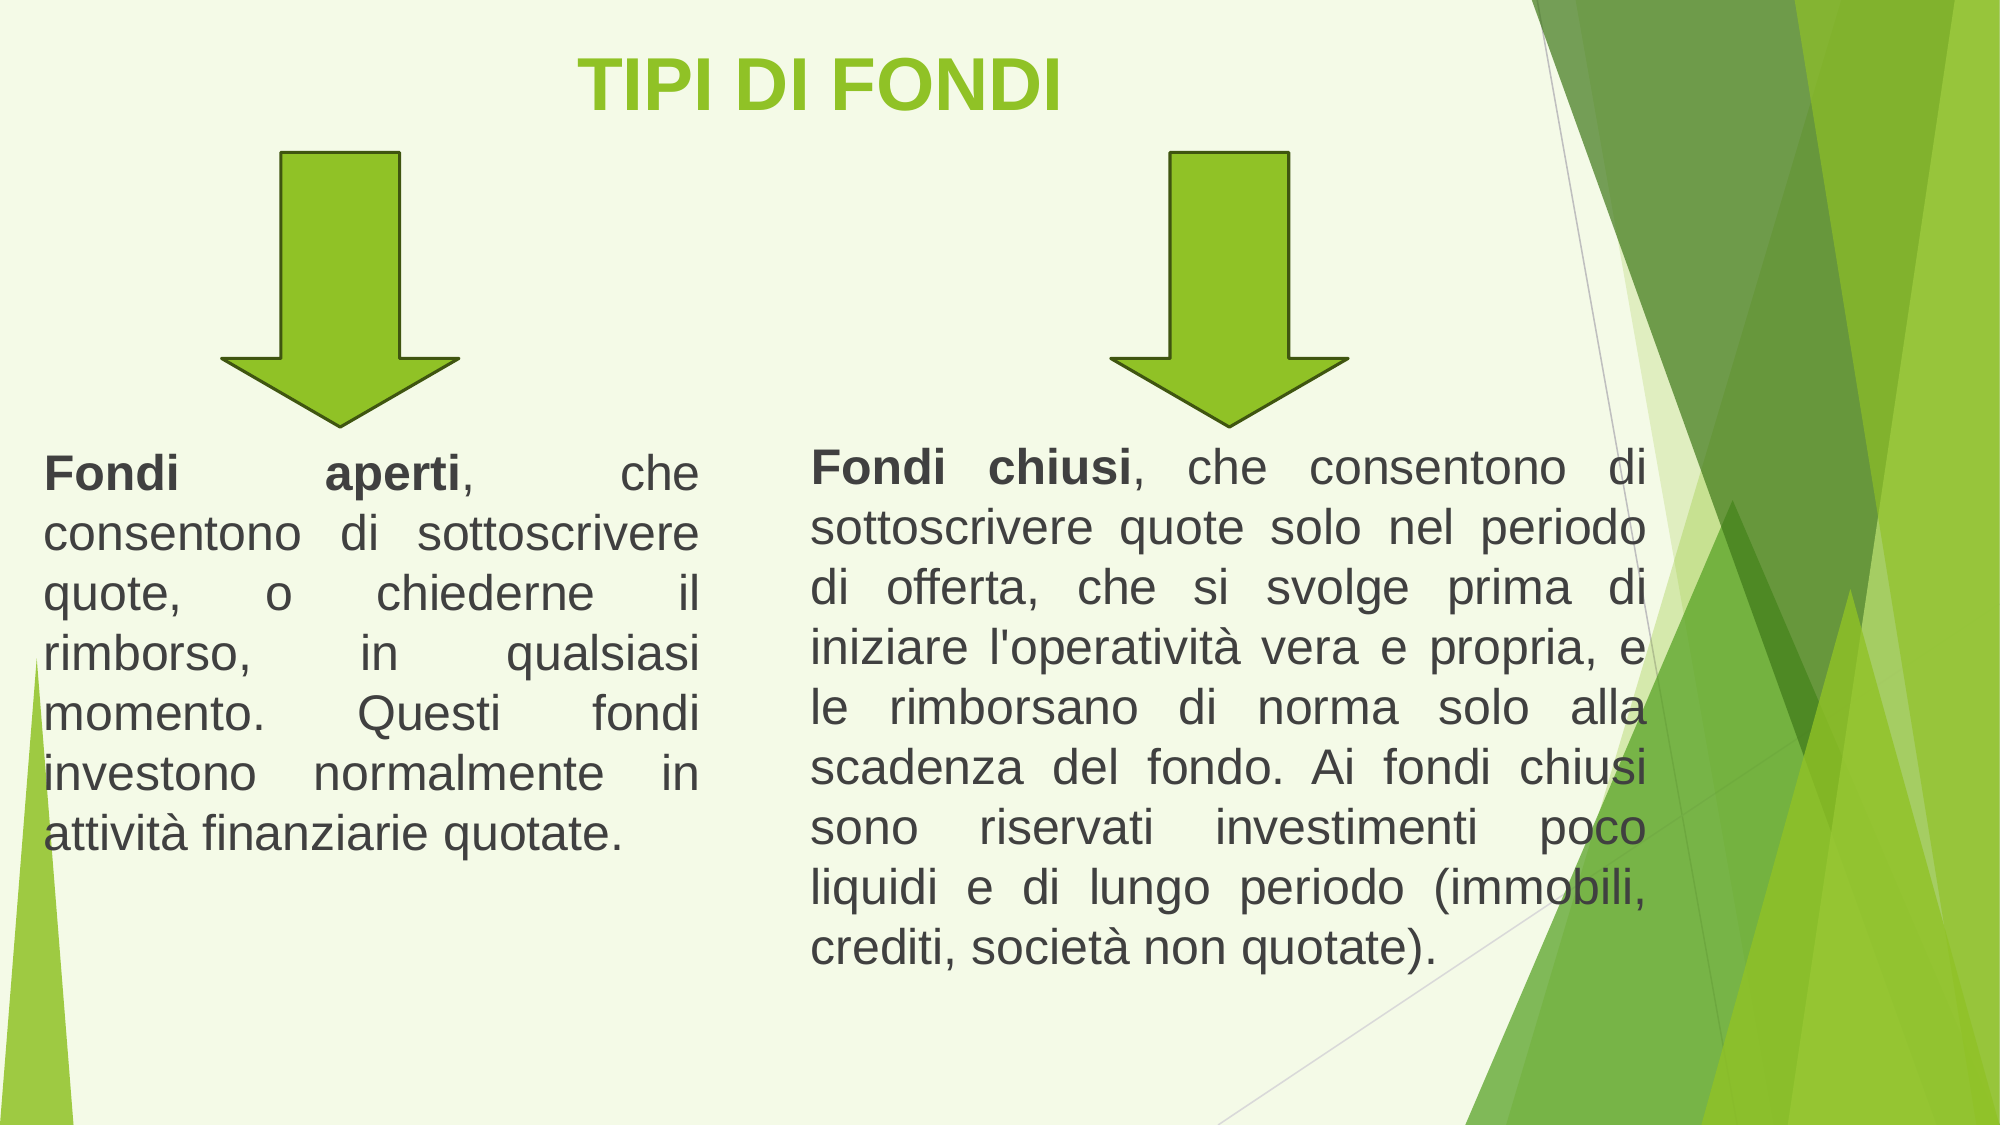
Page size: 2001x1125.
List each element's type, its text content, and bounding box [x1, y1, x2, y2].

list Fondi aperti, che consentono di sottoscrivere quote, o chiederne il rimborso, in qualsiasi momento. Questi fondi investono normalmente in attività finanziarie quotate. [29, 367, 716, 1044]
title TIPI DI FONDI [562, 27, 1973, 245]
text_box [1110, 152, 1349, 428]
text_box [221, 152, 459, 428]
list Fondi chiusi, che consentono di sottoscrivere quote solo nel periodo di offerta, che si svolge prima di iniziare l'operatività vera e propria, e le rimborsano di norma solo alla scadenza del fondo. Ai fondi chiusi sono riservati investimenti poco liquidi e di lungo periodo (immobili, crediti, società non quotate). [796, 426, 1663, 1098]
